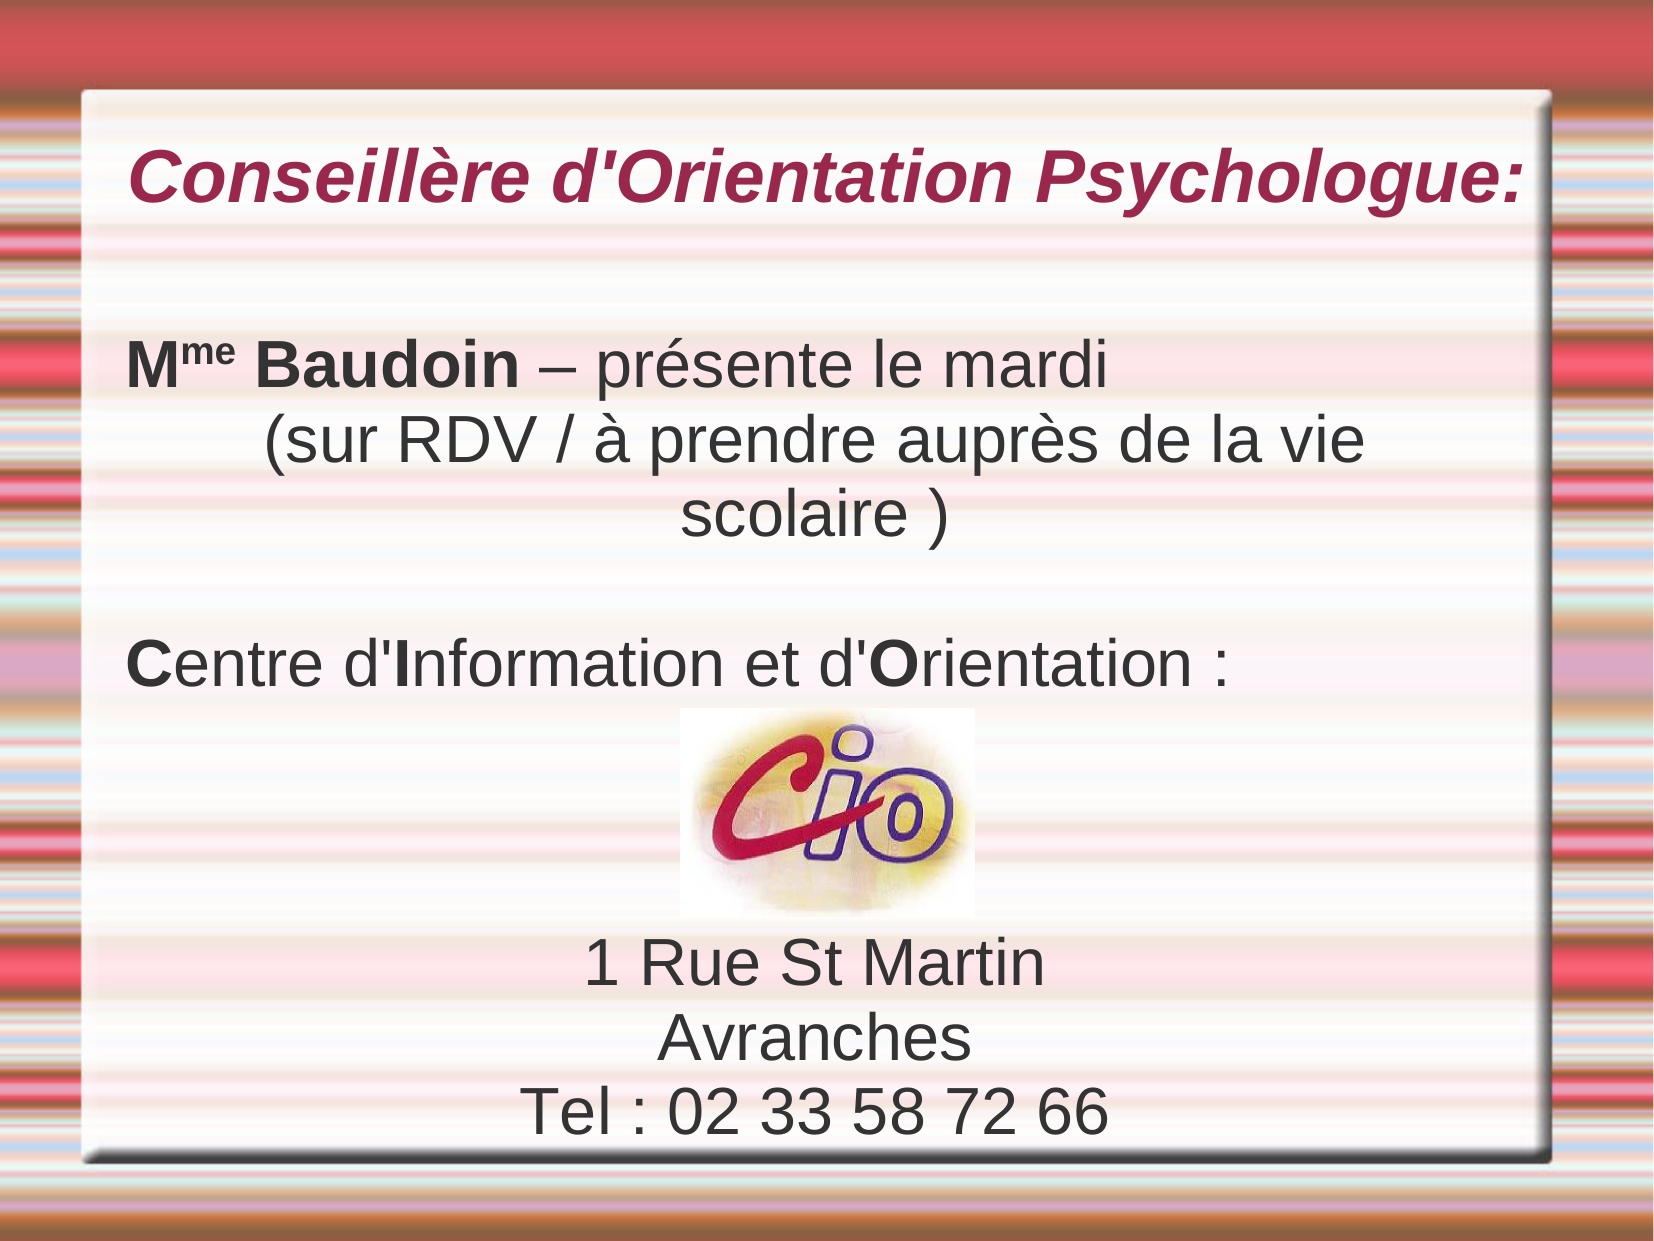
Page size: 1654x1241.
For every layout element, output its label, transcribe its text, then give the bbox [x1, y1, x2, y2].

list Mme Baudoin – présente le mardi (sur RDV / à prendre auprès de la vie scolaire ) Centre d'Information et d'Orientation : 1 Rue St Martin Avranches Tel : 02 33 58 72 66 [124, 252, 1506, 1152]
picture [0, 0, 1654, 1241]
title Conseillère d'Orientation Psychologue: [121, 114, 1534, 322]
